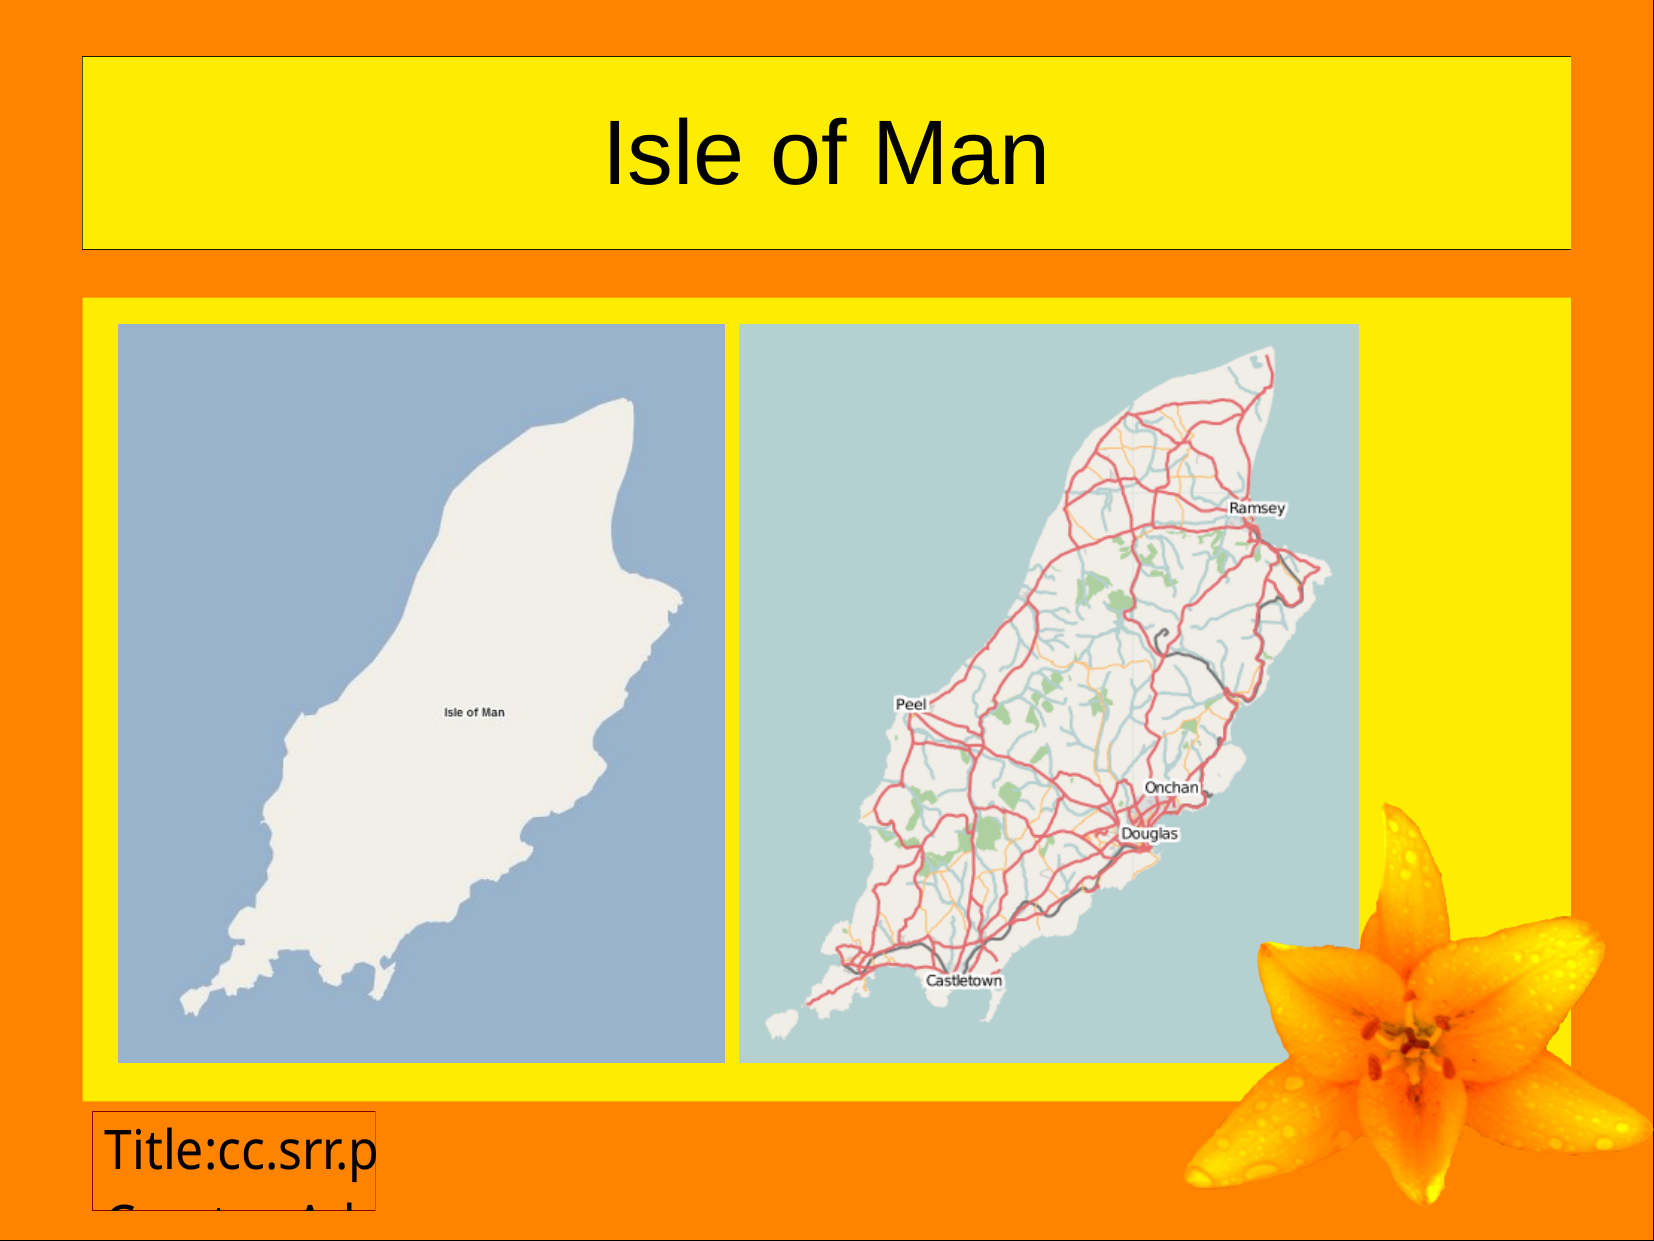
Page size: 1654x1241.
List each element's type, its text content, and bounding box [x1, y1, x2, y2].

title Isle of Man [82, 56, 1571, 250]
text_box [0, 0, 1654, 1241]
picture [118, 324, 725, 1063]
picture [88, 1108, 376, 1211]
subtitle [83, 298, 1570, 1101]
picture [739, 324, 1654, 1241]
